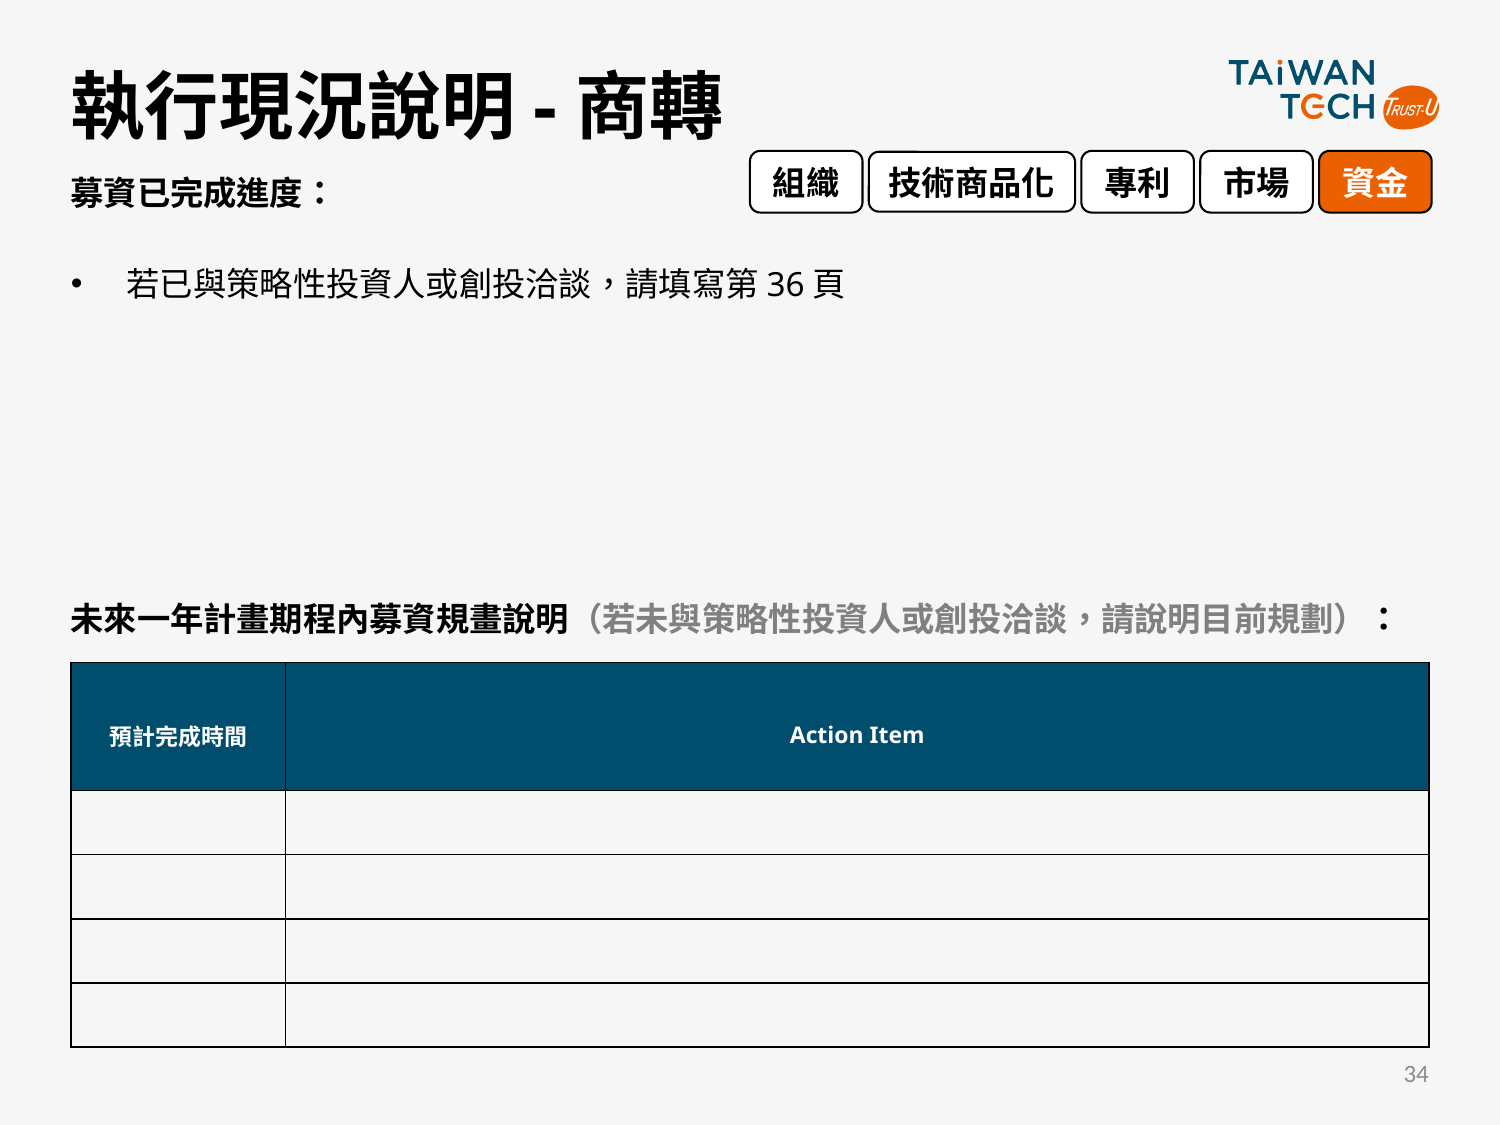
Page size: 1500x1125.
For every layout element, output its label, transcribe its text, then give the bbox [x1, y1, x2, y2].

title 執行現況說明-商轉 [55, 33, 1444, 156]
table_cell [286, 984, 1428, 1046]
text_box 若已與策略性投資人或創投洽談，請填寫第36頁 [55, 236, 1442, 574]
table_cell [72, 791, 285, 854]
text_box 技術商品化 [868, 151, 1076, 164]
slide_number <編號> [1106, 1042, 1445, 1103]
text_box 資金 [1319, 150, 1432, 164]
table_cell [72, 920, 285, 982]
text_box 市場 [1200, 150, 1313, 164]
table_cell [286, 855, 1428, 918]
table_cell [72, 855, 285, 918]
text_box 募資已完成進度： [55, 164, 1476, 220]
text_box 未來一年計畫期程內募資規畫說明（若未與策略性投資人或創投洽談，請說明目前規劃）： [55, 591, 1476, 646]
text_box 專利 [1081, 150, 1194, 164]
table_cell [286, 920, 1428, 982]
table_header 預計完成時間 [72, 663, 285, 790]
table_cell [72, 984, 285, 1046]
table_header Action Item [286, 663, 1428, 790]
table_cell [286, 791, 1428, 854]
text_box 組織 [749, 150, 863, 164]
